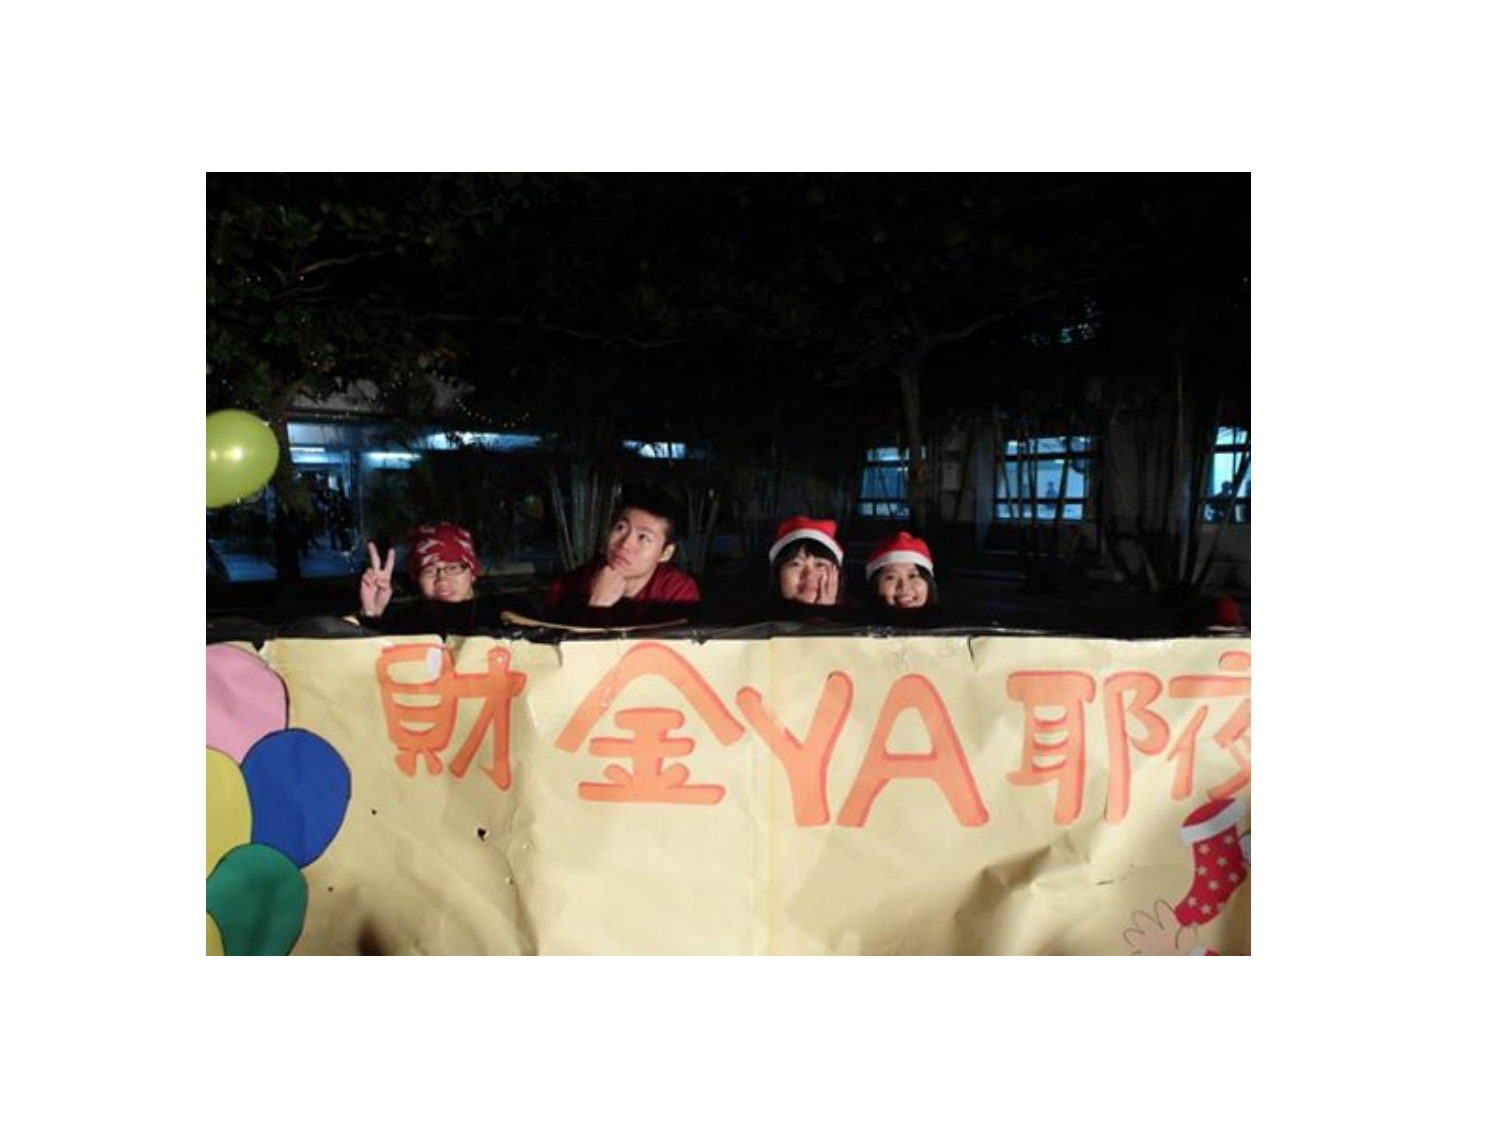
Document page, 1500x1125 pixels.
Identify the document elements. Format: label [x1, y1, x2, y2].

picture [206, 172, 1251, 956]
